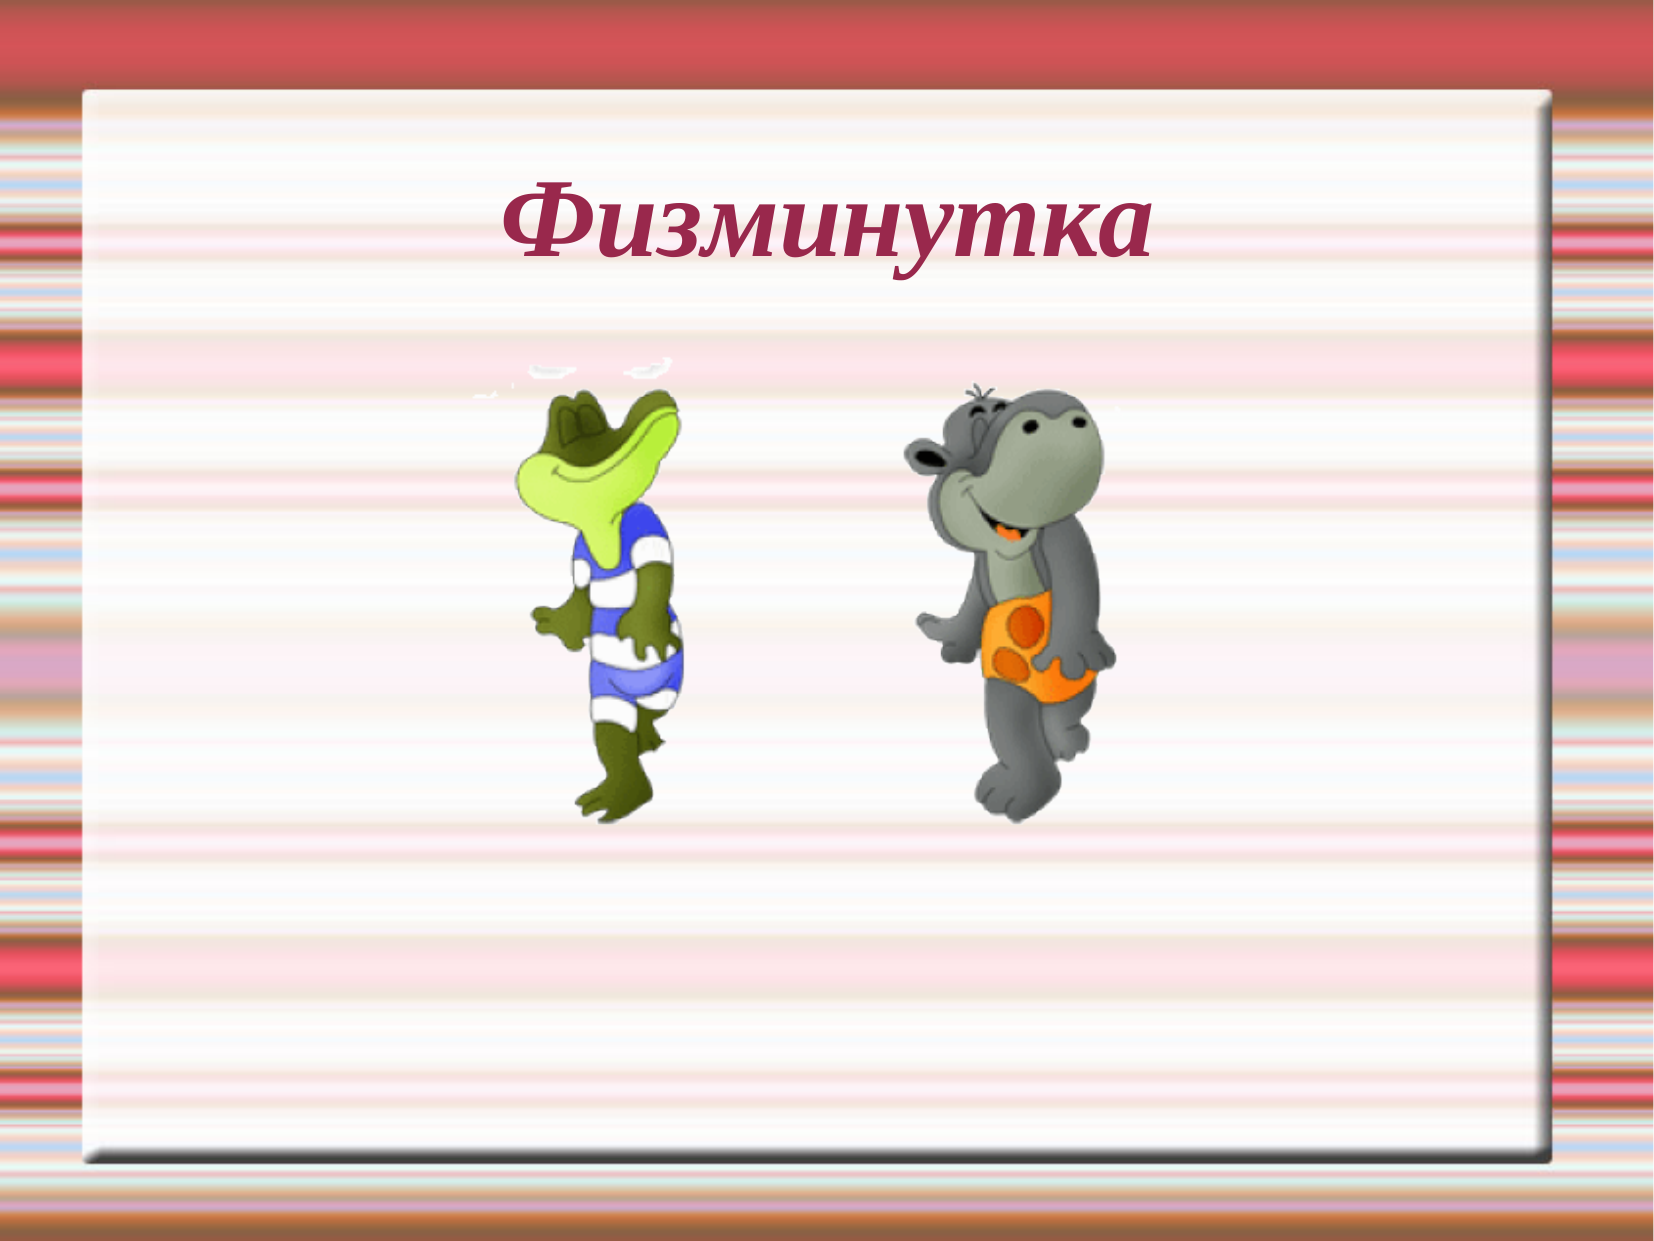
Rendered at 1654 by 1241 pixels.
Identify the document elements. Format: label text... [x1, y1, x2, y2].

title Физминутка [121, 114, 1534, 322]
picture [0, 0, 1654, 1241]
